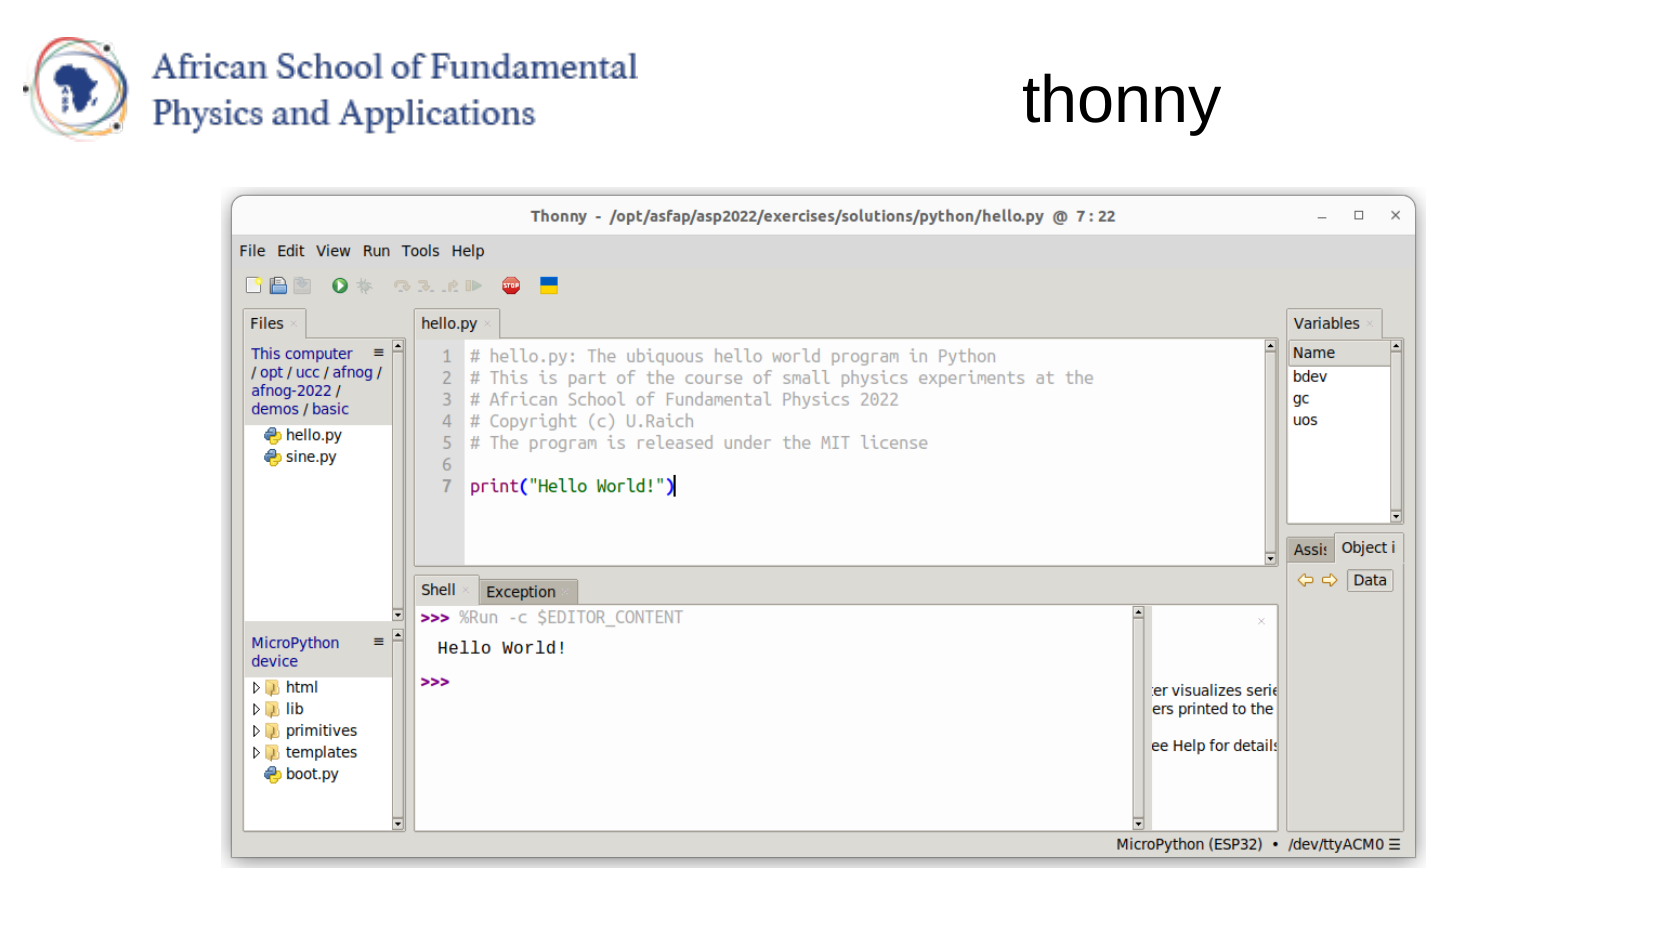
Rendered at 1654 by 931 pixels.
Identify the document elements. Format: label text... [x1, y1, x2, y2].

picture [221, 187, 1426, 868]
title thonny [635, 21, 1610, 177]
picture [23, 37, 635, 142]
